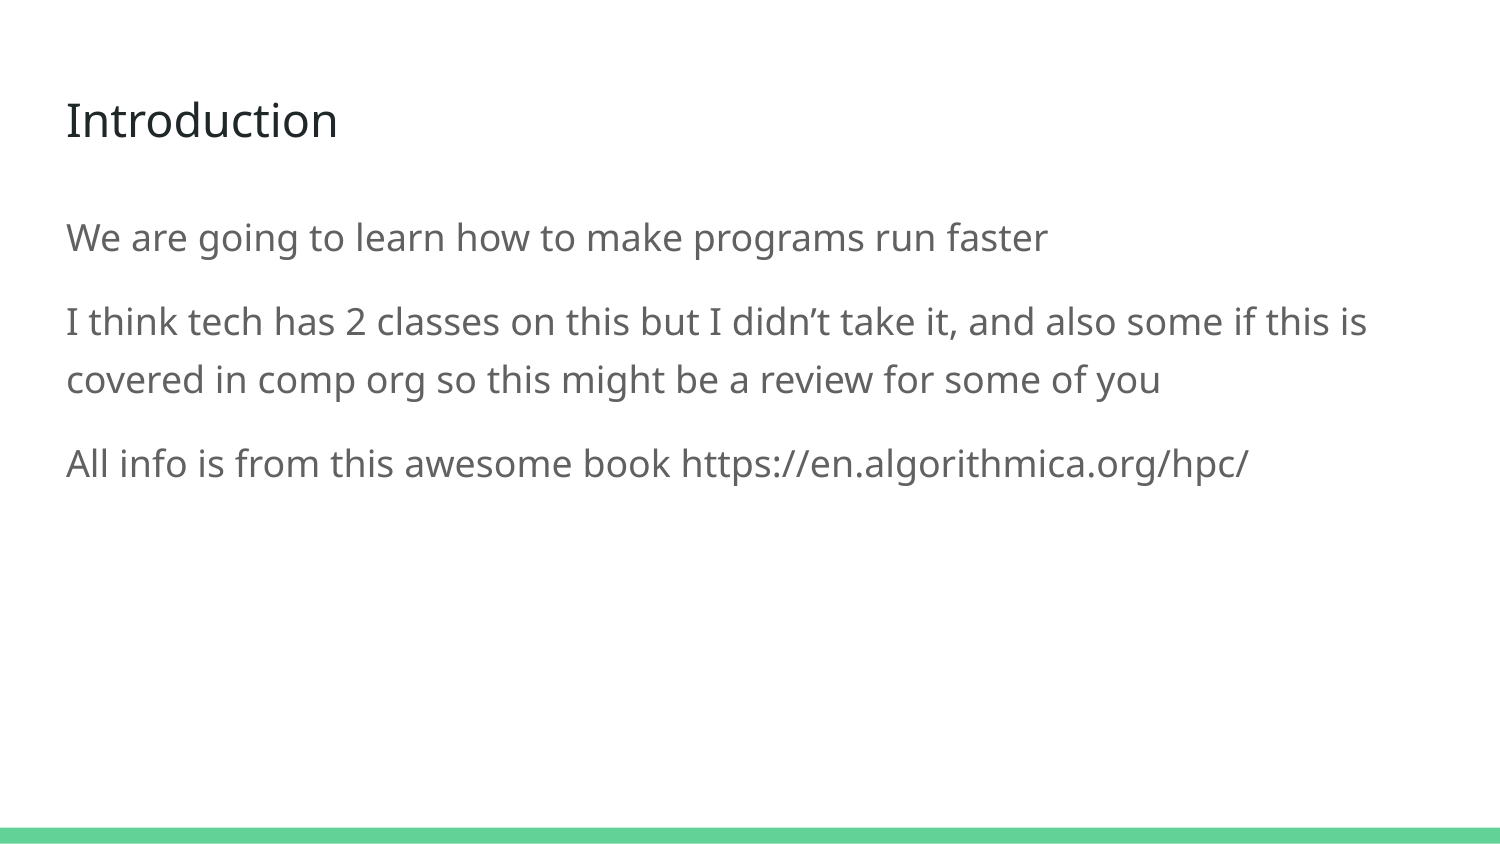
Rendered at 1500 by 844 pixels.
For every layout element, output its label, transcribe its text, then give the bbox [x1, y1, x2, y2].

list We are going to learn how to make programs run faster I think tech has 2 classes on this but I didn’t take it, and also some if this is covered in comp org so this might be a review for some of you All info is from this awesome book https://en.algorithmica.org/hpc/ [51, 189, 1449, 750]
title Introduction [51, 72, 1449, 167]
